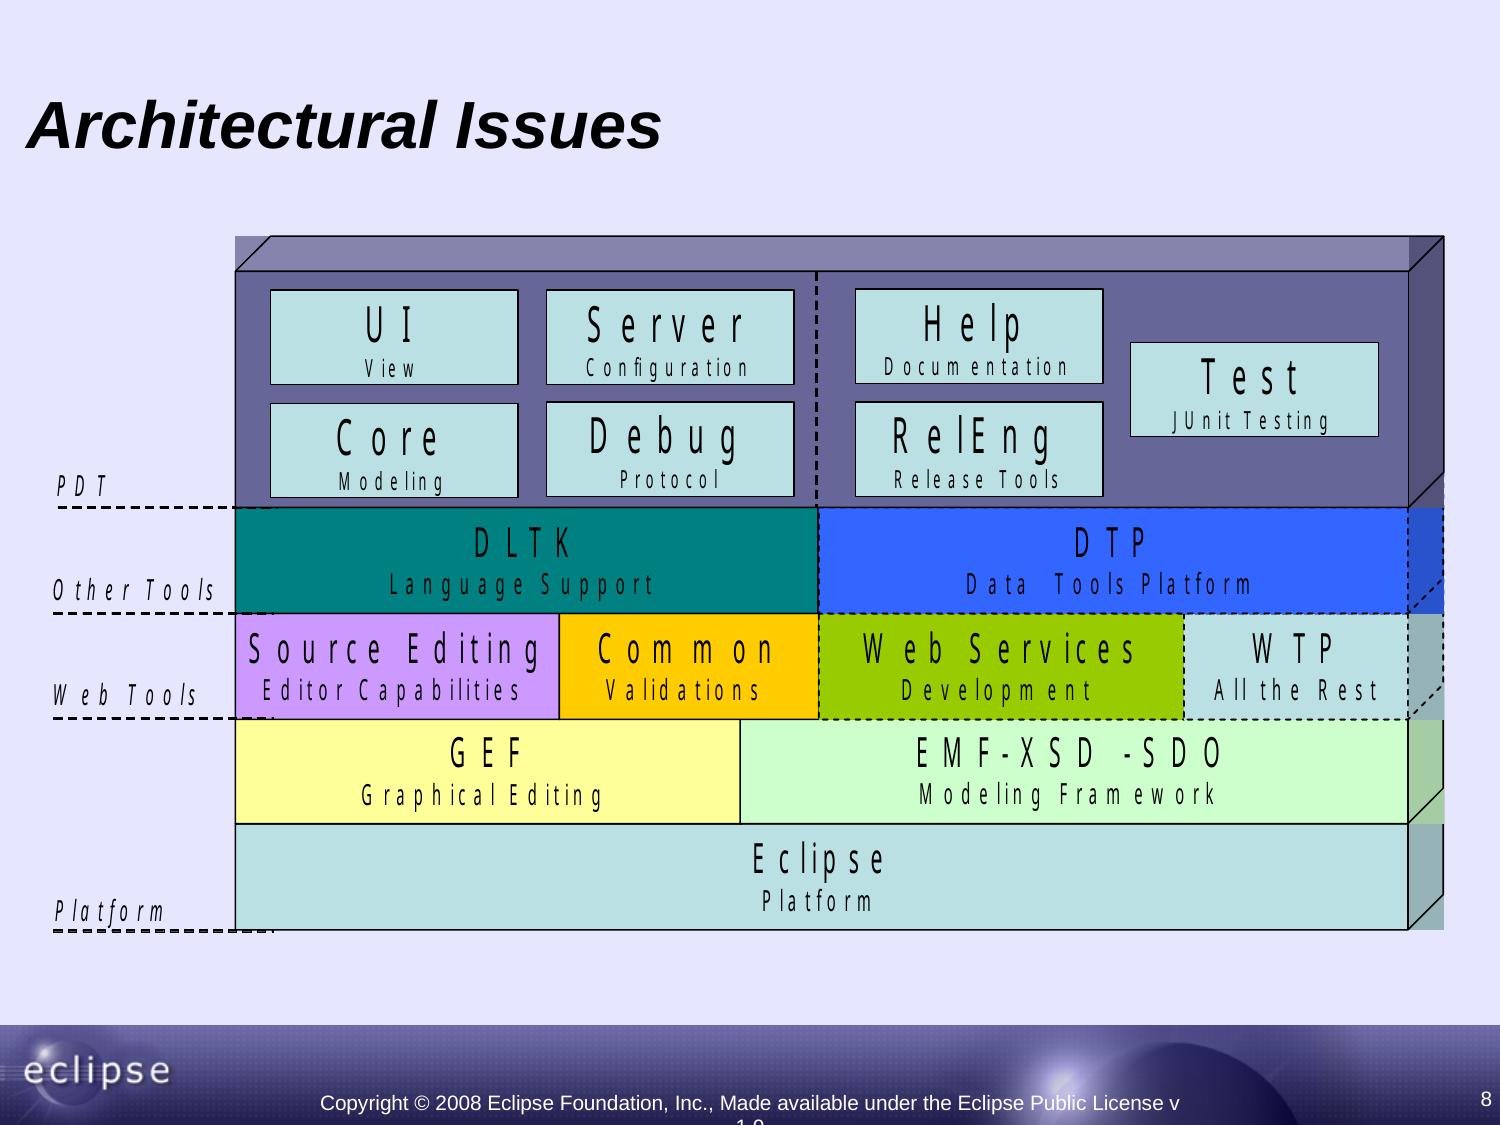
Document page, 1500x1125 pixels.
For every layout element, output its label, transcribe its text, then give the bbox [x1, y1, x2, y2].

picture [0, 1025, 1500, 1125]
picture [37, 235, 1447, 938]
title Architectural Issues [26, 84, 1474, 172]
